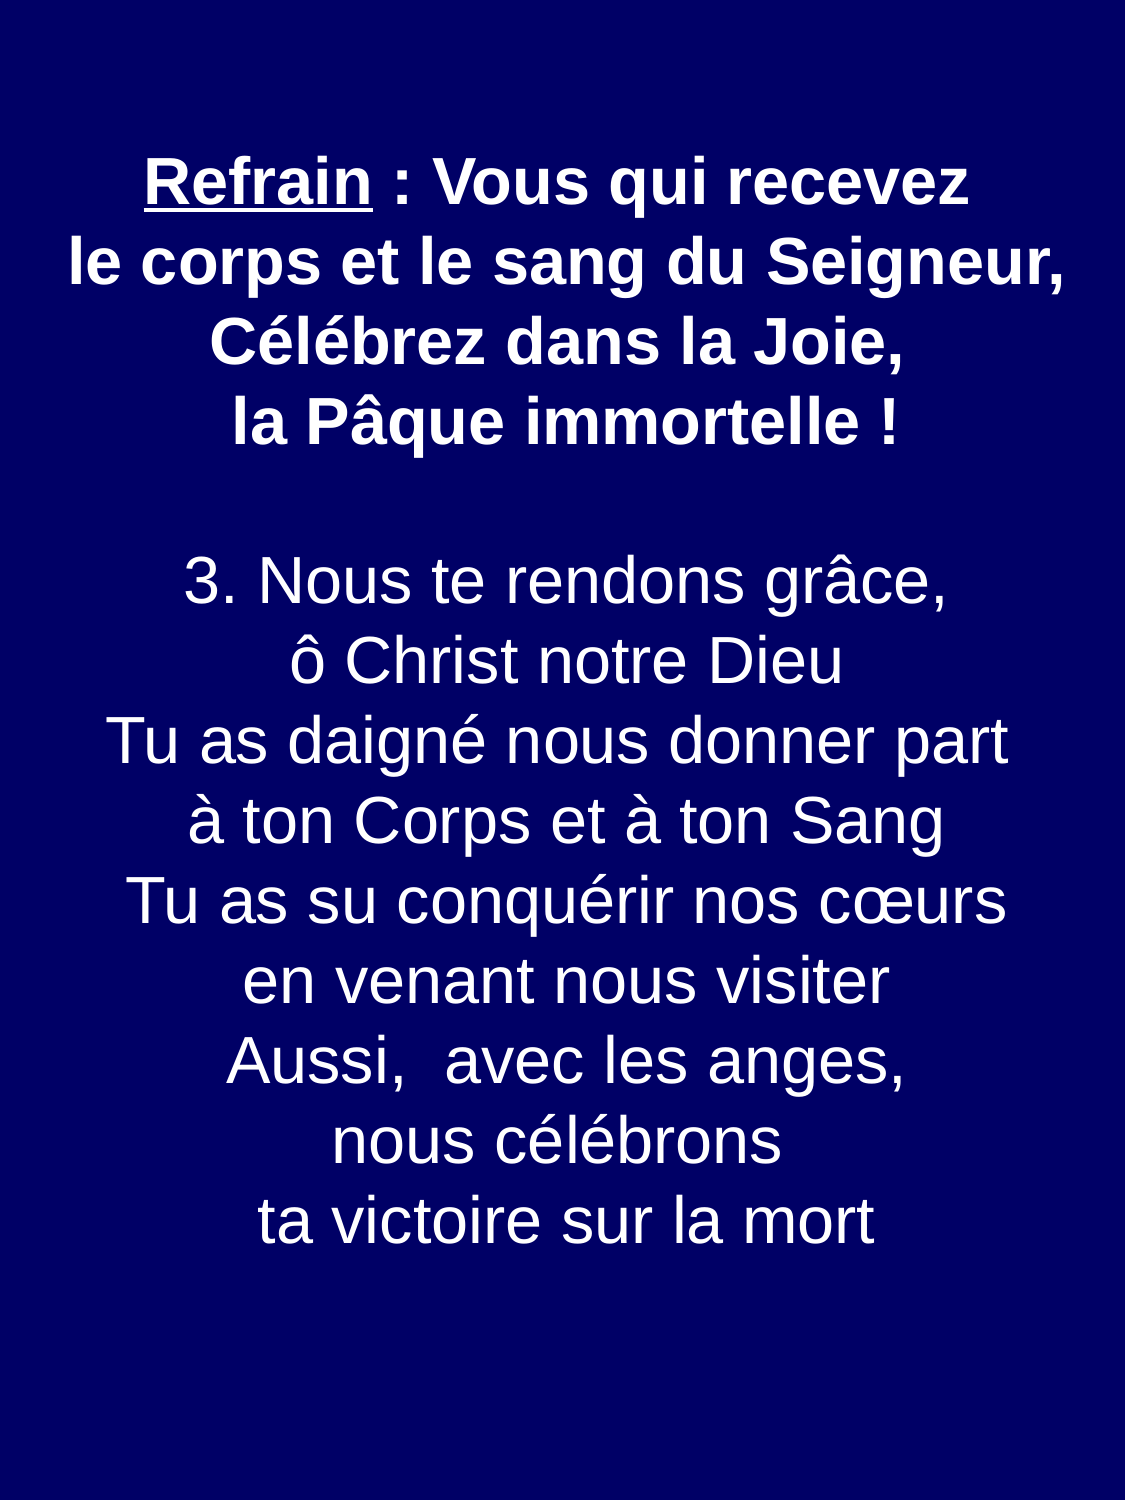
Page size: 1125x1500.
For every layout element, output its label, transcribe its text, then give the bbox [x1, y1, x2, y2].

text_box Refrain : Vous qui recevez le corps et le sang du Seigneur, Célébrez dans la Joie, la Pâque immortelle ! 3. Nous te rendons grâce, ô Christ notre Dieu Tu as daigné nous donner part à ton Corps et à ton Sang Tu as su conquérir nos cœurs en venant nous visiter Aussi, avec les anges, nous célébrons ta victoire sur la mort [0, 129, 1125, 1264]
